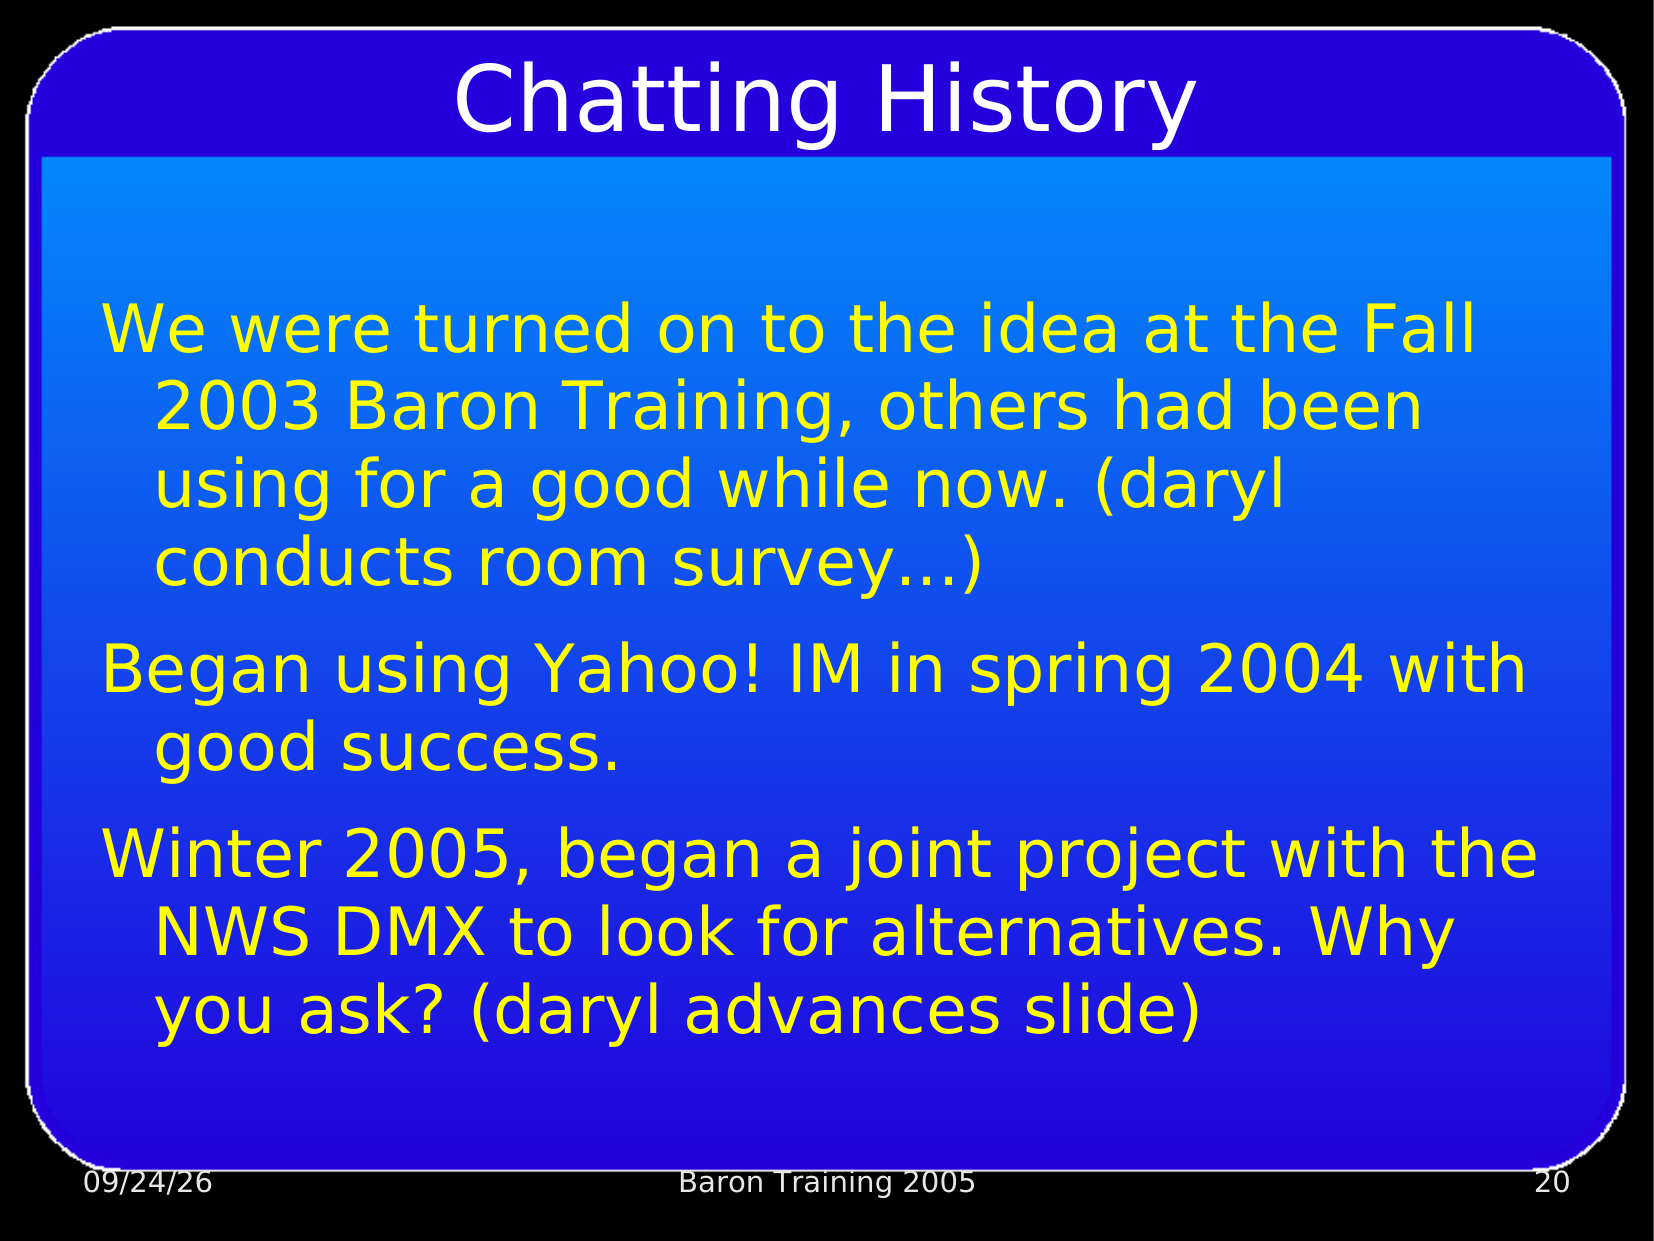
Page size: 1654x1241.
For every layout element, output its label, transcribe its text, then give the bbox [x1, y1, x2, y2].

title Chatting History [82, 46, 1571, 154]
picture [0, 0, 1654, 1241]
list We were turned on to the idea at the Fall 2003 Baron Training, others had been using for a good while now. (daryl conducts room survey...) Began using Yahoo! IM in spring 2004 with good success. Winter 2005, began a joint project with the NWS DMX to look for alternatives. Why you ask? (daryl advances slide) [82, 290, 1571, 1109]
